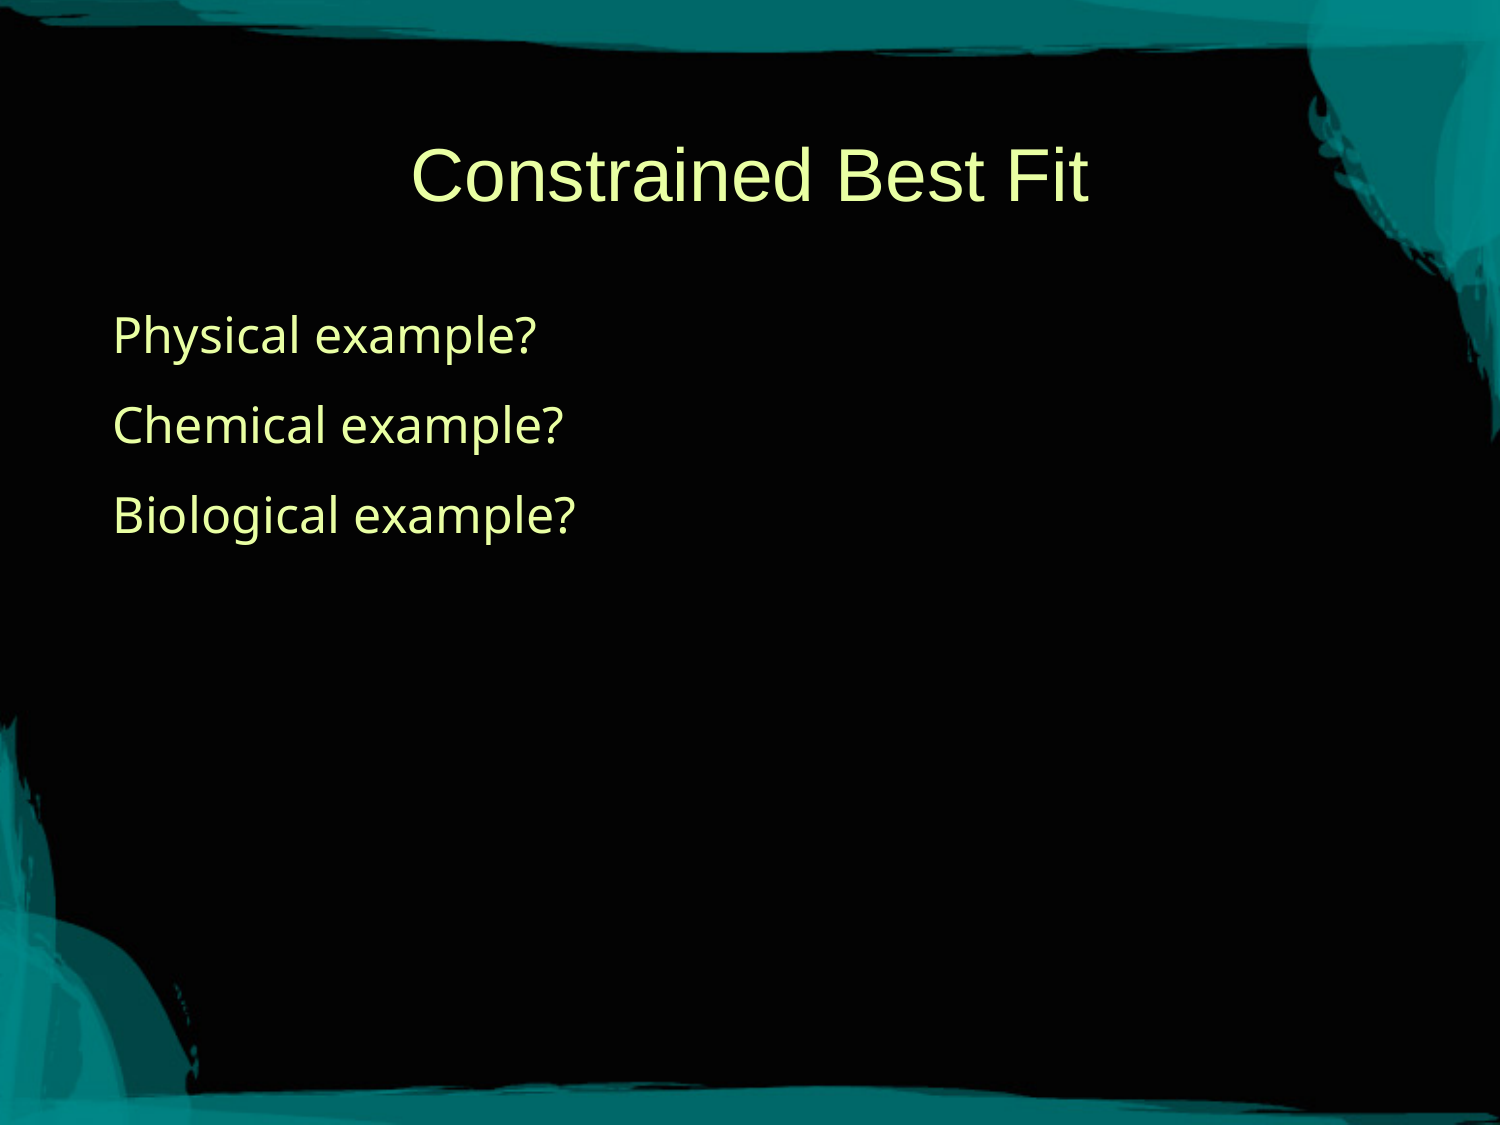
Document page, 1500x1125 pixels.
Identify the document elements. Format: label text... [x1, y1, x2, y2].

list Physical example? Chemical example? Biological example? [112, 299, 1388, 986]
picture [0, 0, 1500, 1125]
title Constrained Best Fit [112, 94, 1388, 256]
